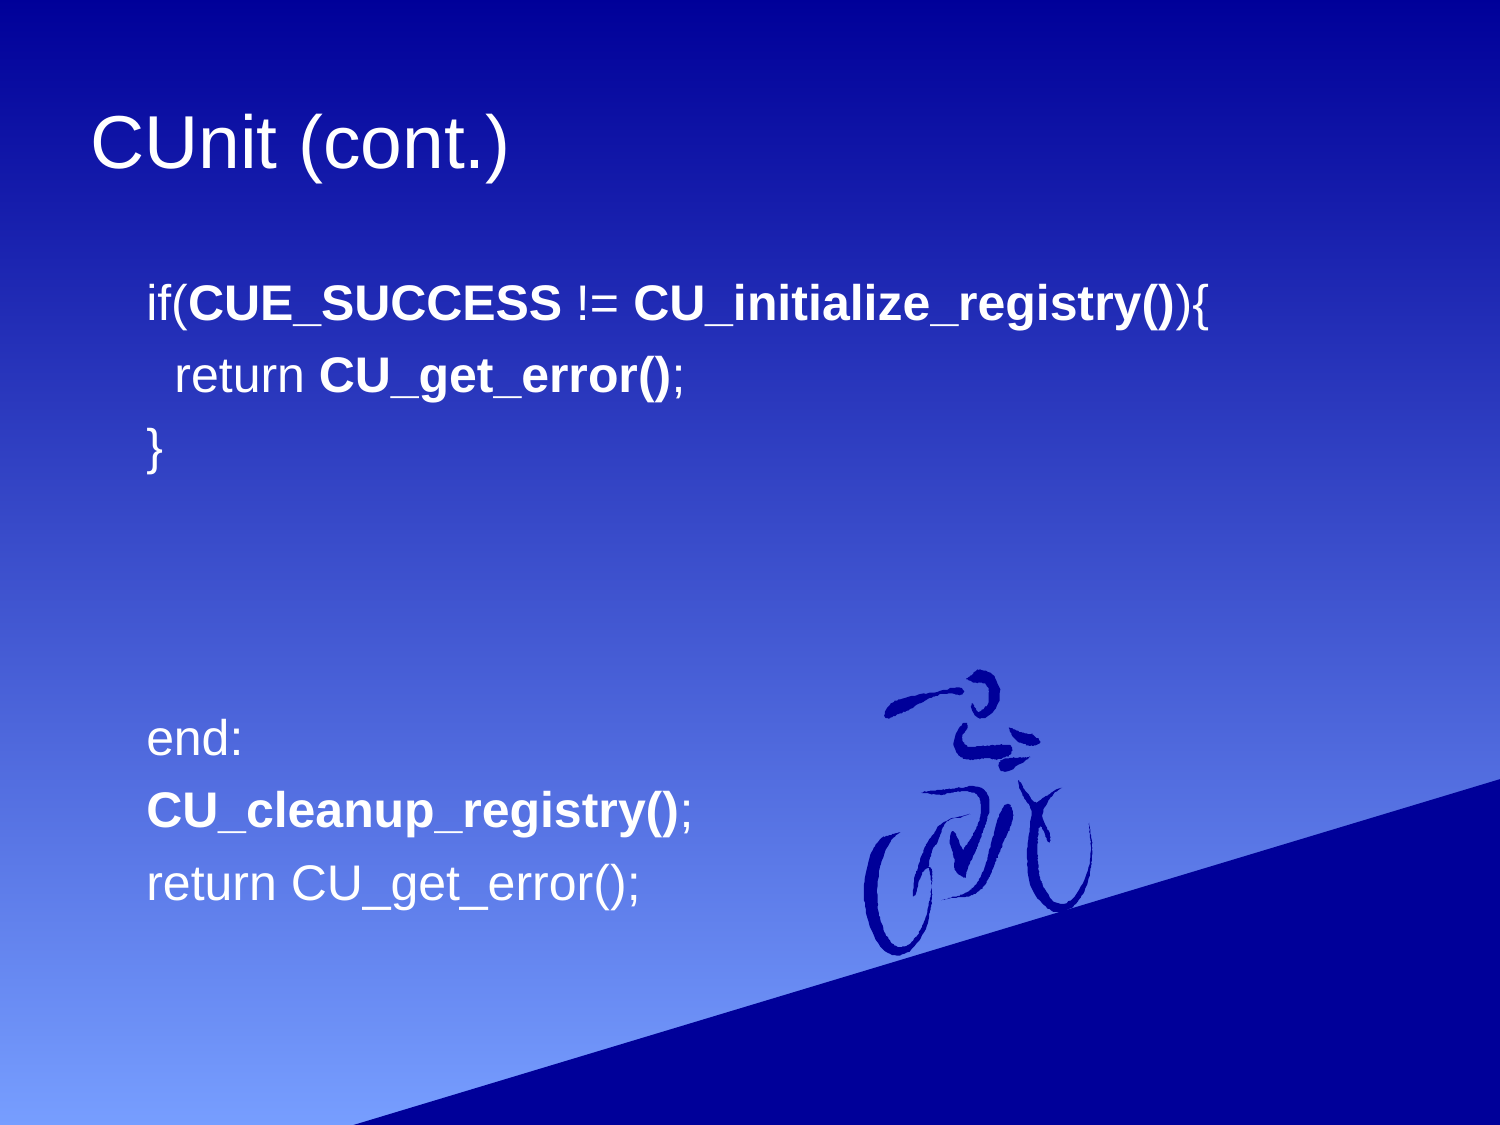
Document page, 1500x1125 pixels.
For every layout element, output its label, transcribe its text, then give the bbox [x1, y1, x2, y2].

title CUnit (cont.) [75, 45, 1426, 233]
list if(CUE_SUCCESS != CU_initialize_registry()){ return CU_get_error(); } end: CU_cleanup_registry(); return CU_get_error(); [75, 262, 1426, 1005]
